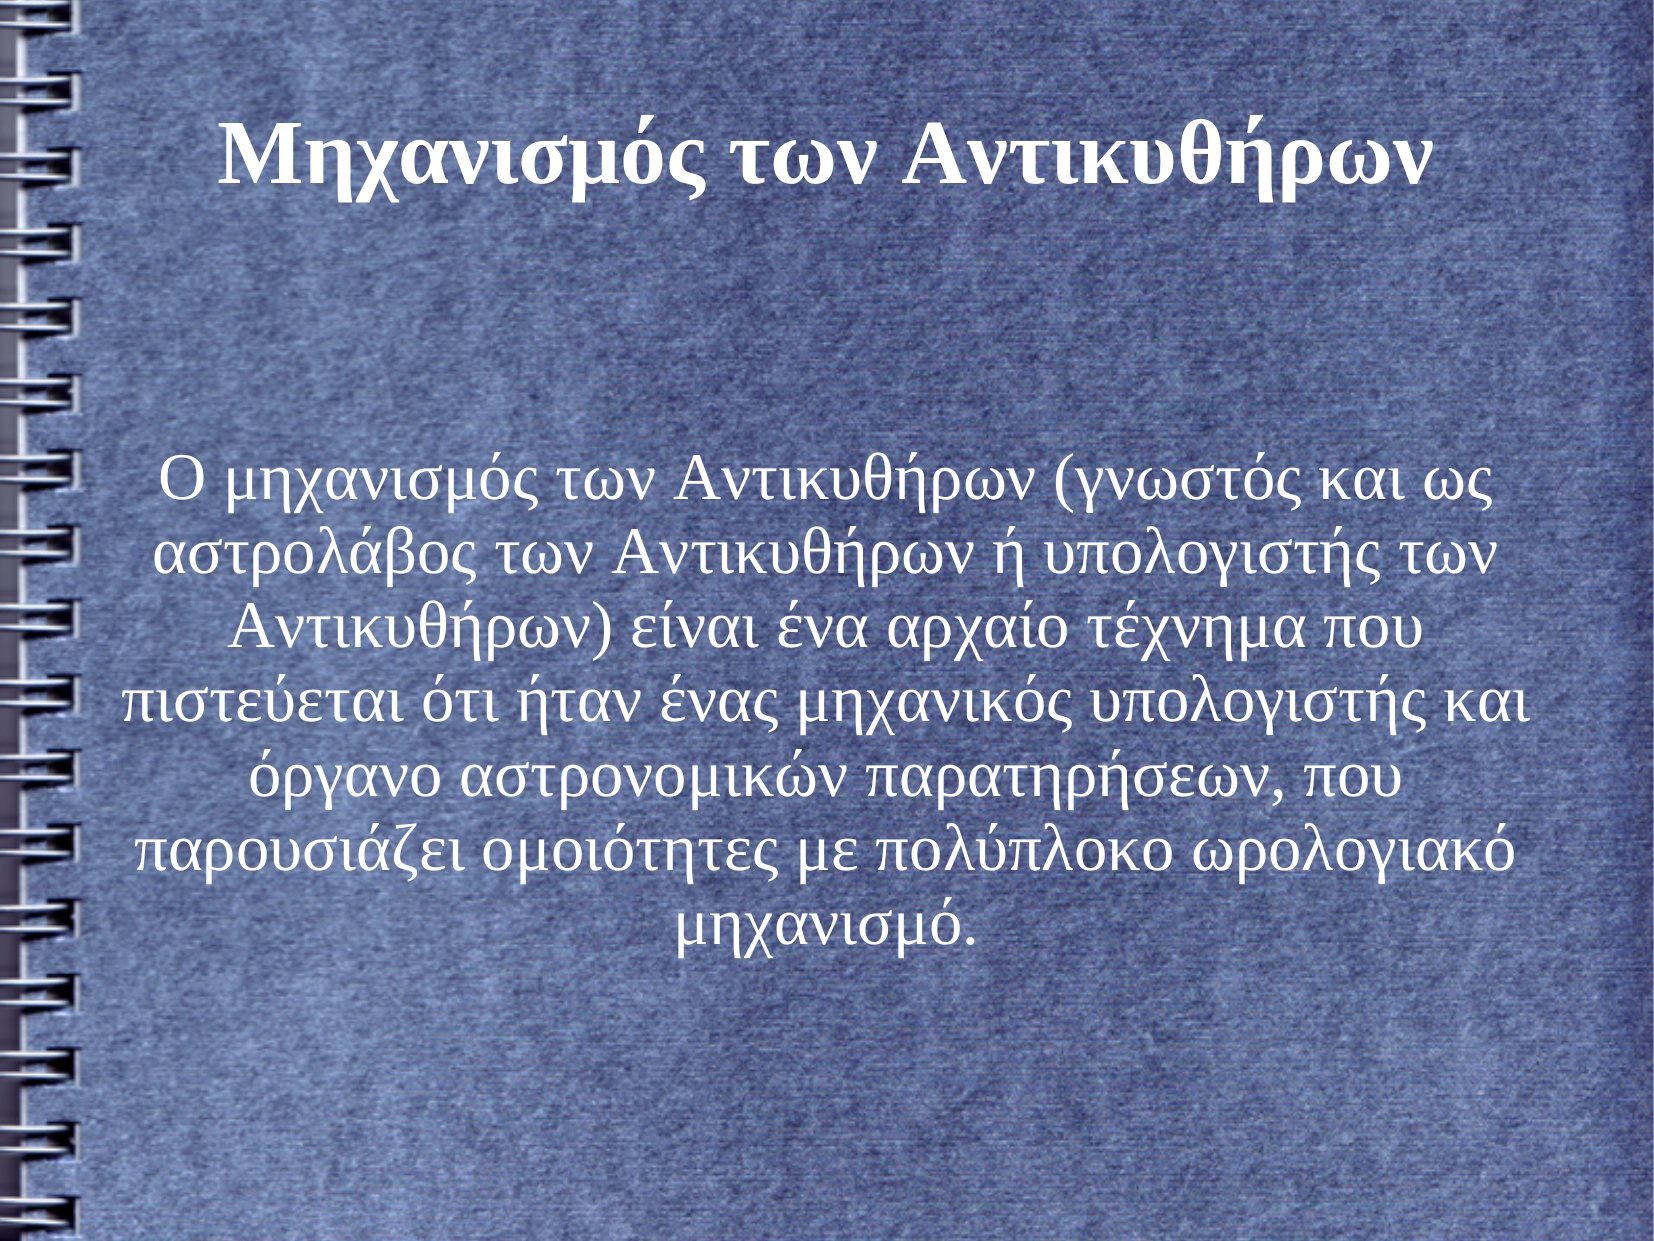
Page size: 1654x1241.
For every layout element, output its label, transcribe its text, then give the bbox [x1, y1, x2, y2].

title Μηχανισμός των Αντικυθήρων [82, 56, 1571, 250]
picture [0, 0, 1654, 1241]
subtitle Ο μηχανισμός των Αντικυθήρων (γνωστός και ως αστρολάβος των Αντικυθήρων ή υπολογιστής των Αντικυθήρων) είναι ένα αρχαίο τέχνημα που πιστεύεται ότι ήταν ένας μηχανικός υπολογιστής και όργανο αστρονομικών παρατηρήσεων, που παρουσιάζει ομοιότητες με πολύπλοκο ωρολογιακό μηχανισμό. [82, 297, 1571, 1102]
